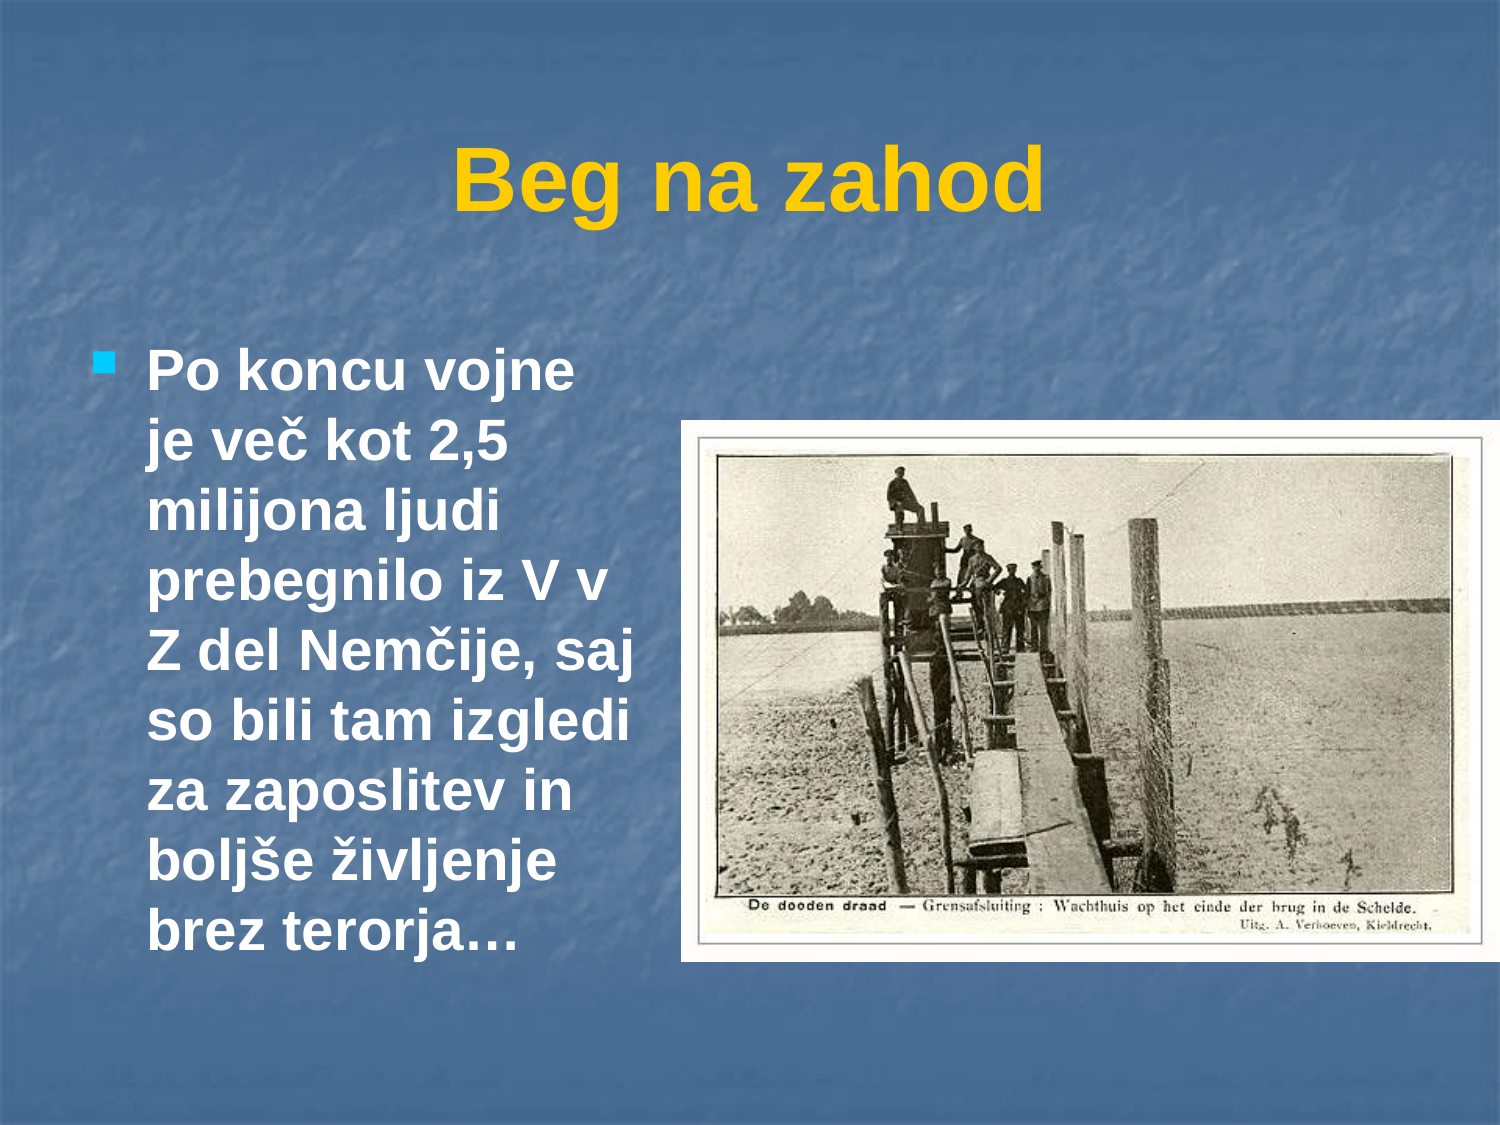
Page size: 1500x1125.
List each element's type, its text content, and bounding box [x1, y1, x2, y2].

picture [0, 0, 1500, 1125]
list Po koncu vojne je več kot 2,5 milijona ljudi prebegnilo iz V v Z del Nemčije, saj so bili tam izgledi za zaposlitev in boljše življenje brez terorja… [75, 324, 656, 1000]
title Beg na zahod [75, 62, 1425, 288]
